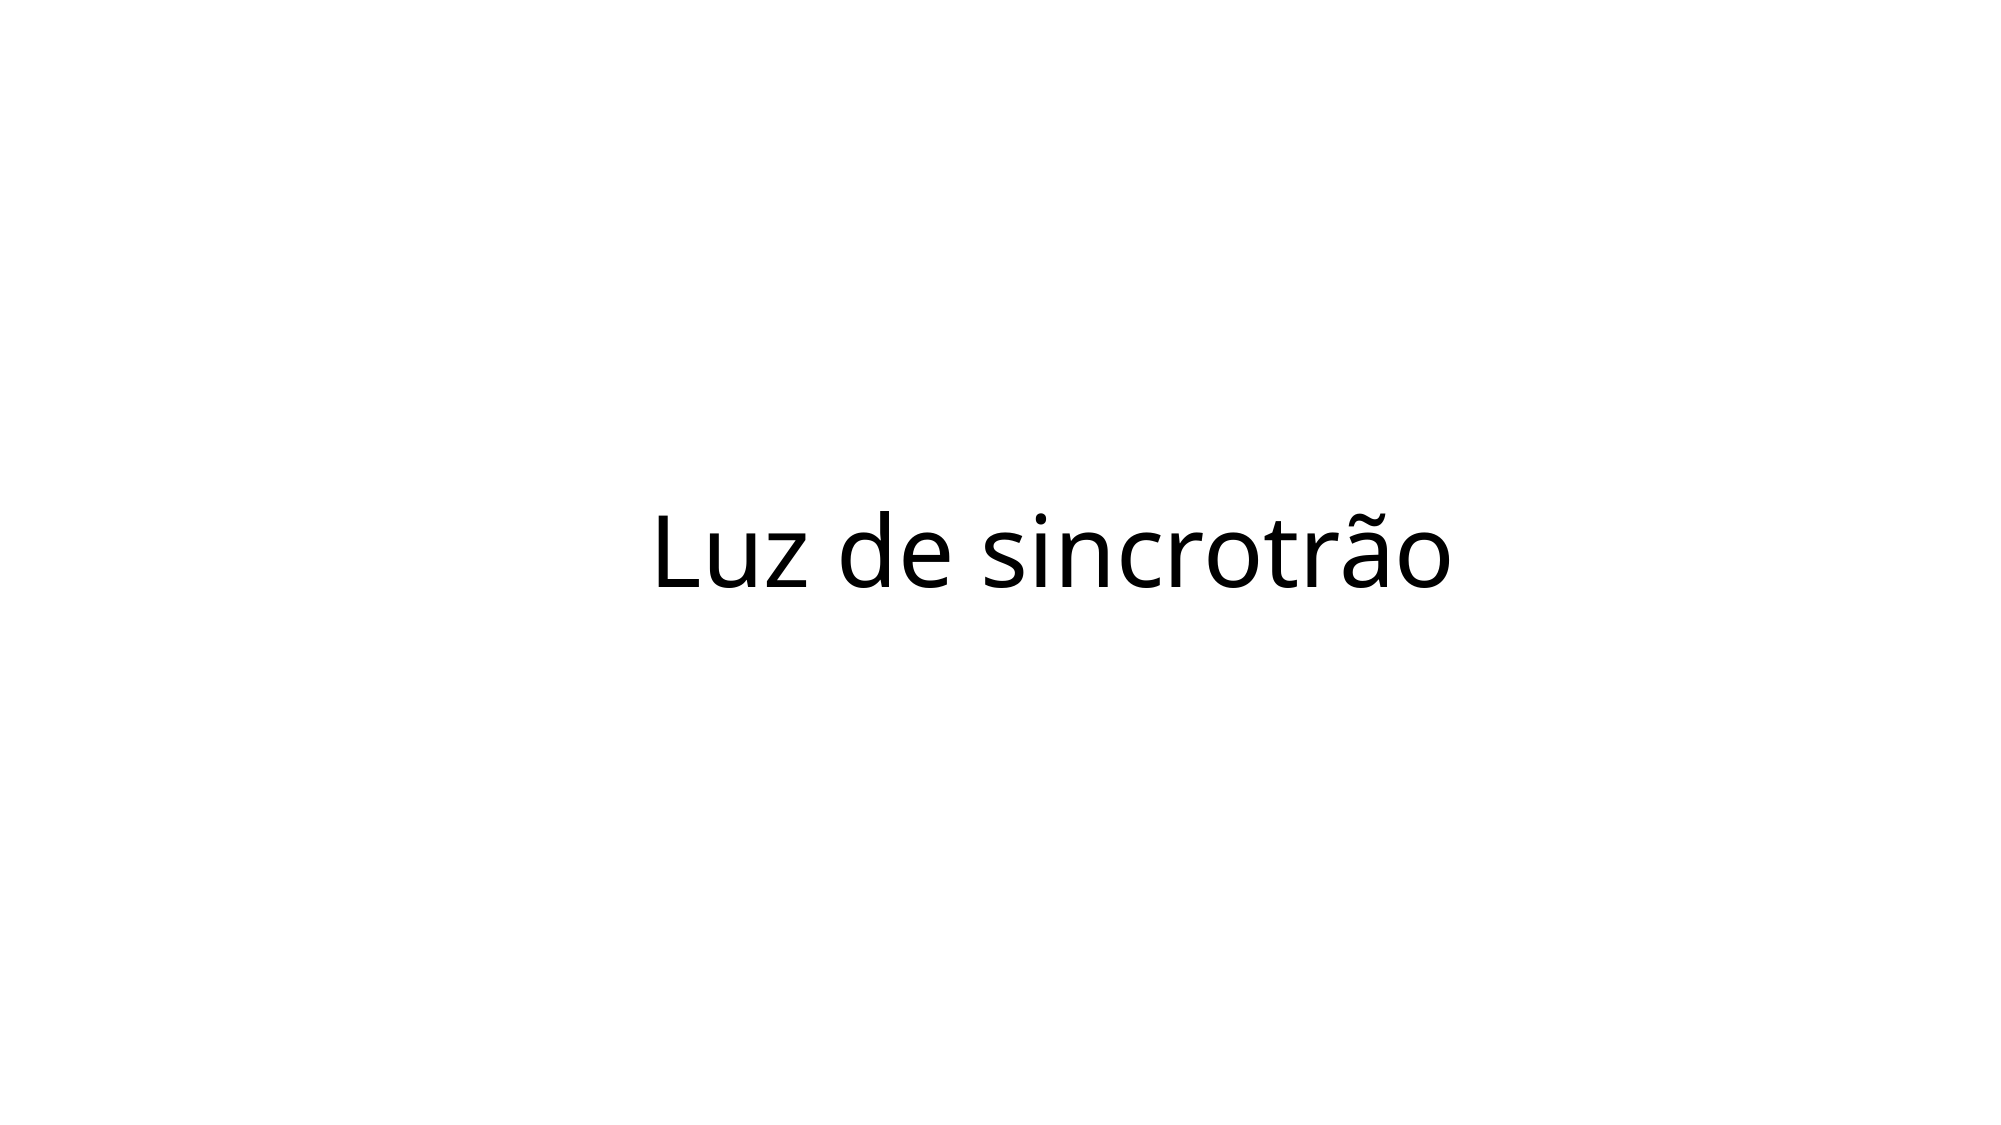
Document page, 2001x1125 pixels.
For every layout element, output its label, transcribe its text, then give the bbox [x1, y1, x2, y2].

text_box Luz de sincrotrão [634, 480, 1519, 617]
